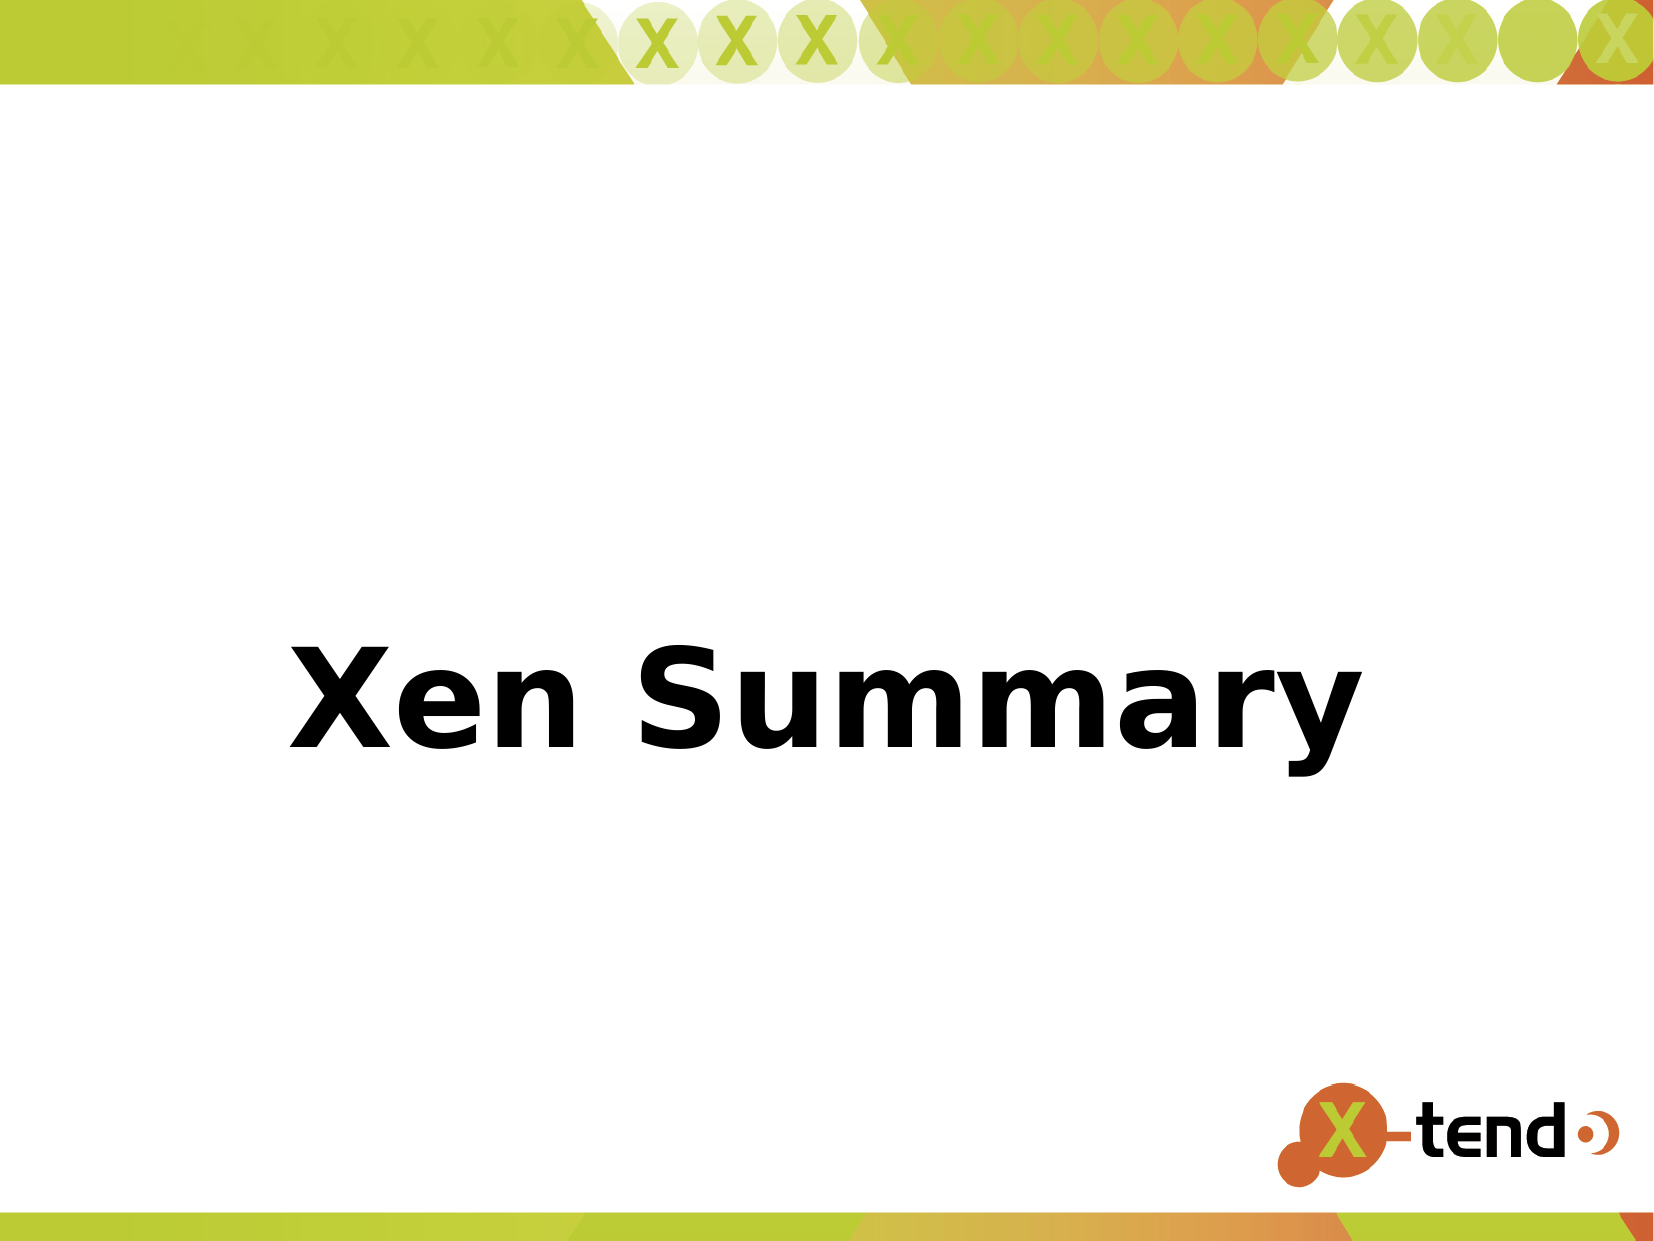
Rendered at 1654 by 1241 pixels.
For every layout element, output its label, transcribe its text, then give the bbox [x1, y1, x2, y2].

subtitle Xen Summary [82, 290, 1571, 1109]
picture [0, 0, 1654, 1241]
